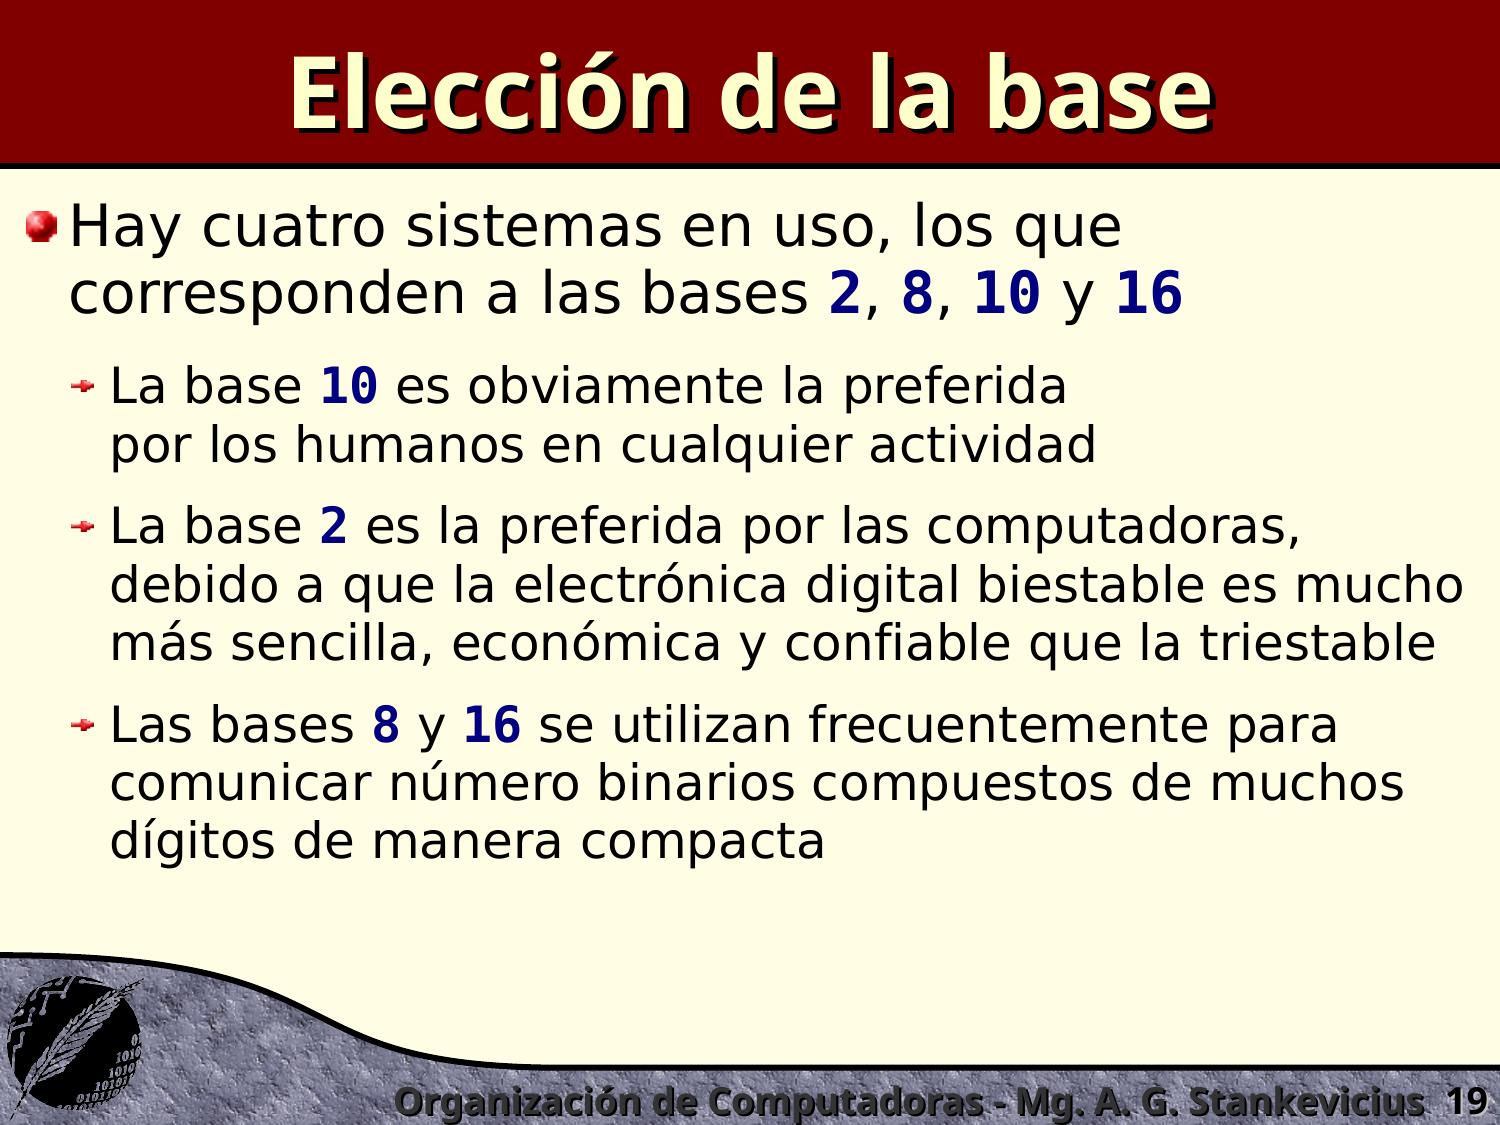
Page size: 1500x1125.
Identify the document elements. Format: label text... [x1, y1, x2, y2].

picture [448, 1100, 455, 1110]
picture [0, 959, 1500, 1125]
picture [1058, 1100, 1065, 1110]
picture [802, 1100, 806, 1110]
title Elección de la base [15, 5, 1485, 160]
list Hay cuatro sistemas en uso, los que corresponden a las bases 2, 8, 10 y 16 La base 10 es obviamente la preferida por los humanos en cualquier actividad La base 2 es la preferida por las computadoras, debido a que la electrónica digital biestable es mucho más sencilla, económica y confiable que la triestable Las bases 8 y 16 se utilizan frecuentemente para comunicar número binarios compuestos de muchos dígitos de manera compacta [11, 192, 1486, 935]
